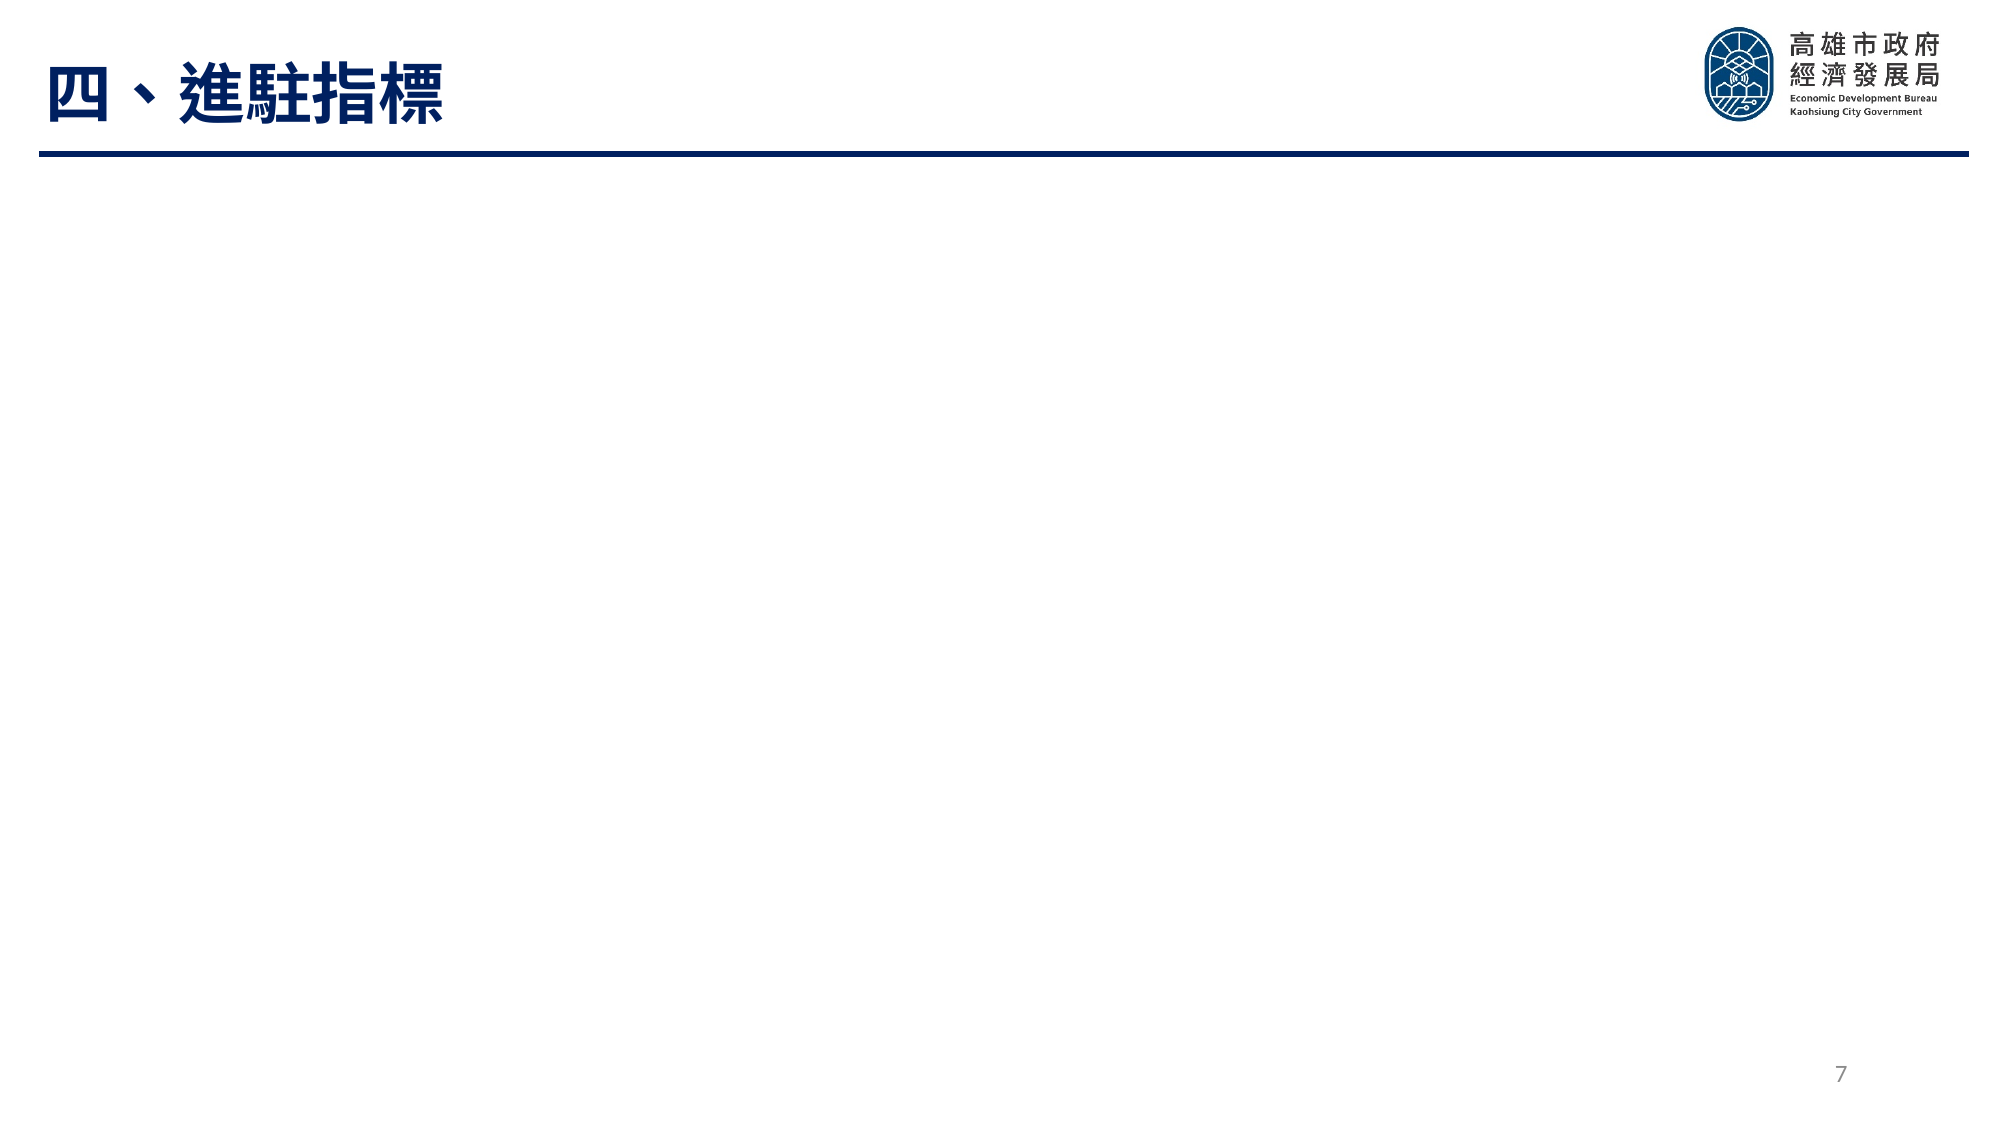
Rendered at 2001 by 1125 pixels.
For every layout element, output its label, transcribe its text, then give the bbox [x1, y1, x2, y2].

text_box 四、進駐指標 [29, 16, 1978, 168]
picture [1662, 7, 1969, 148]
